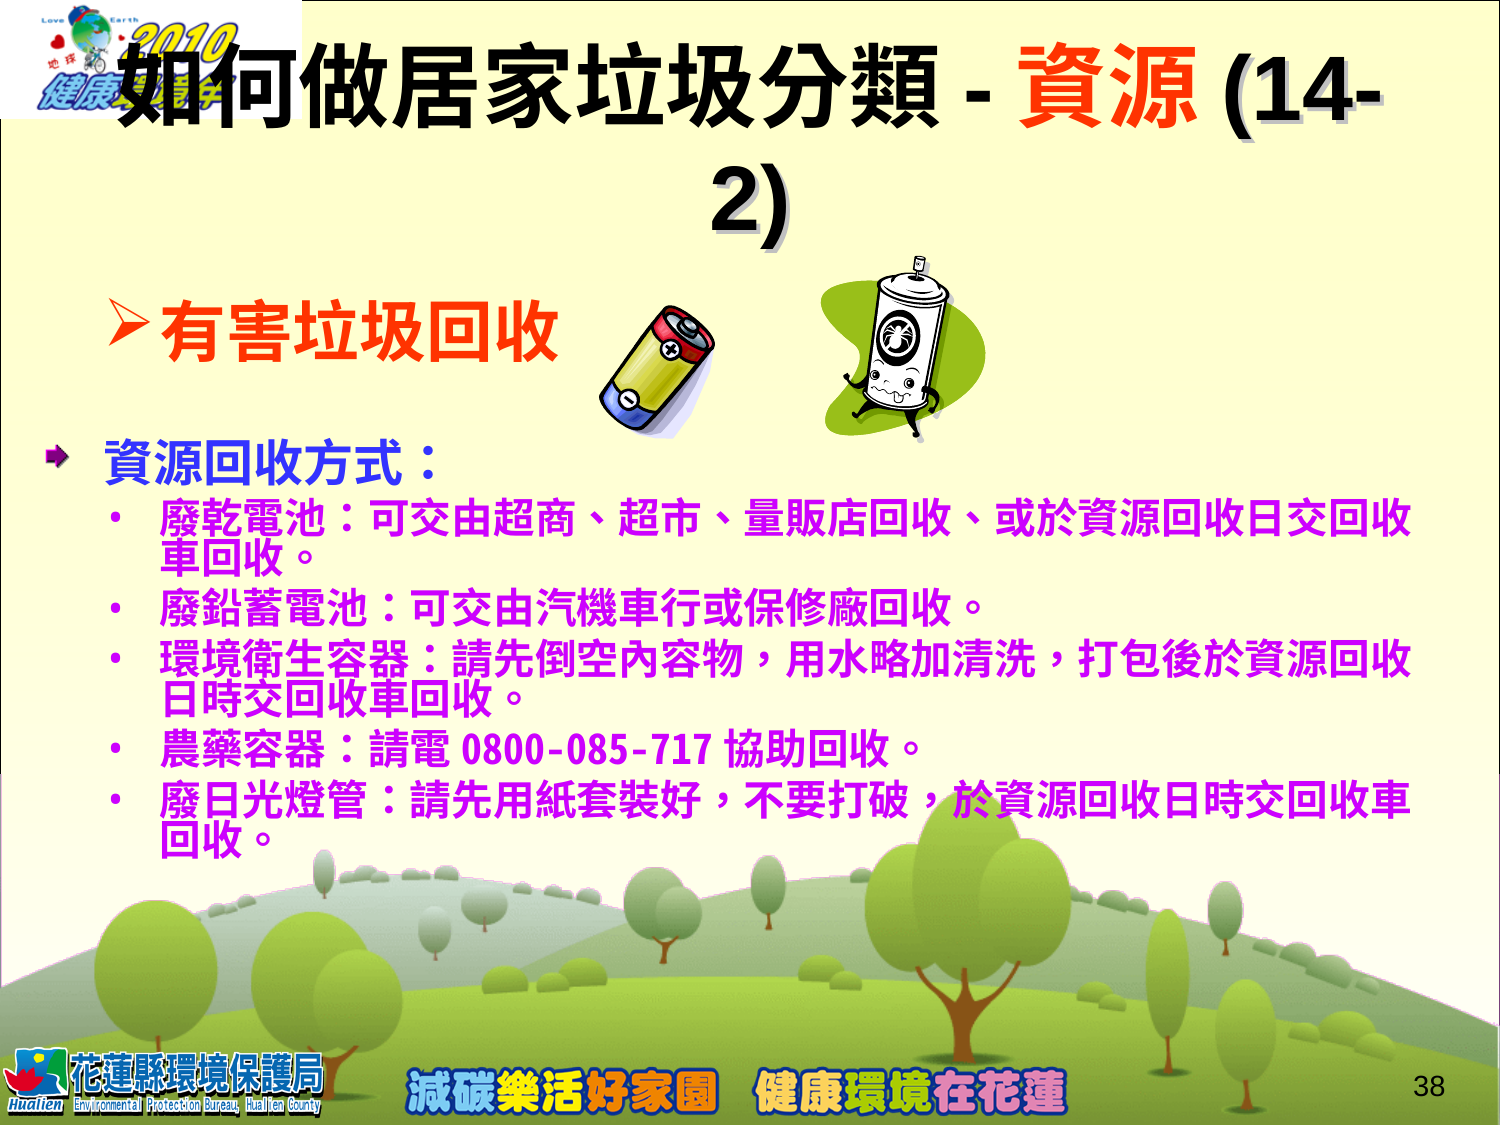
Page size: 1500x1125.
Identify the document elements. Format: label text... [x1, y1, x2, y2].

picture [596, 302, 718, 442]
picture [0, 774, 1500, 1125]
text_box 有害垃圾回收 資源回收方式： 廢乾電池：可交由超商、超市、量販店回收、或於資源回收日交回收車回收。 廢鉛蓄電池：可交由汽機車行或保修廠回收。 環境衛生容器：請先倒空內容物，用水略加清洗，打包後於資源回收日時交回收車回收。 農藥容器：請電0800-085-717協助回收。 廢日光燈管：請先用紙套裝好，不要打破，於資源回收日時交回收車回收。 [88, 290, 1436, 894]
picture [41, 432, 92, 483]
title 如何做居家垃圾分類-資源(14-2) [75, 45, 1426, 233]
picture [0, 0, 302, 119]
picture [820, 255, 988, 445]
